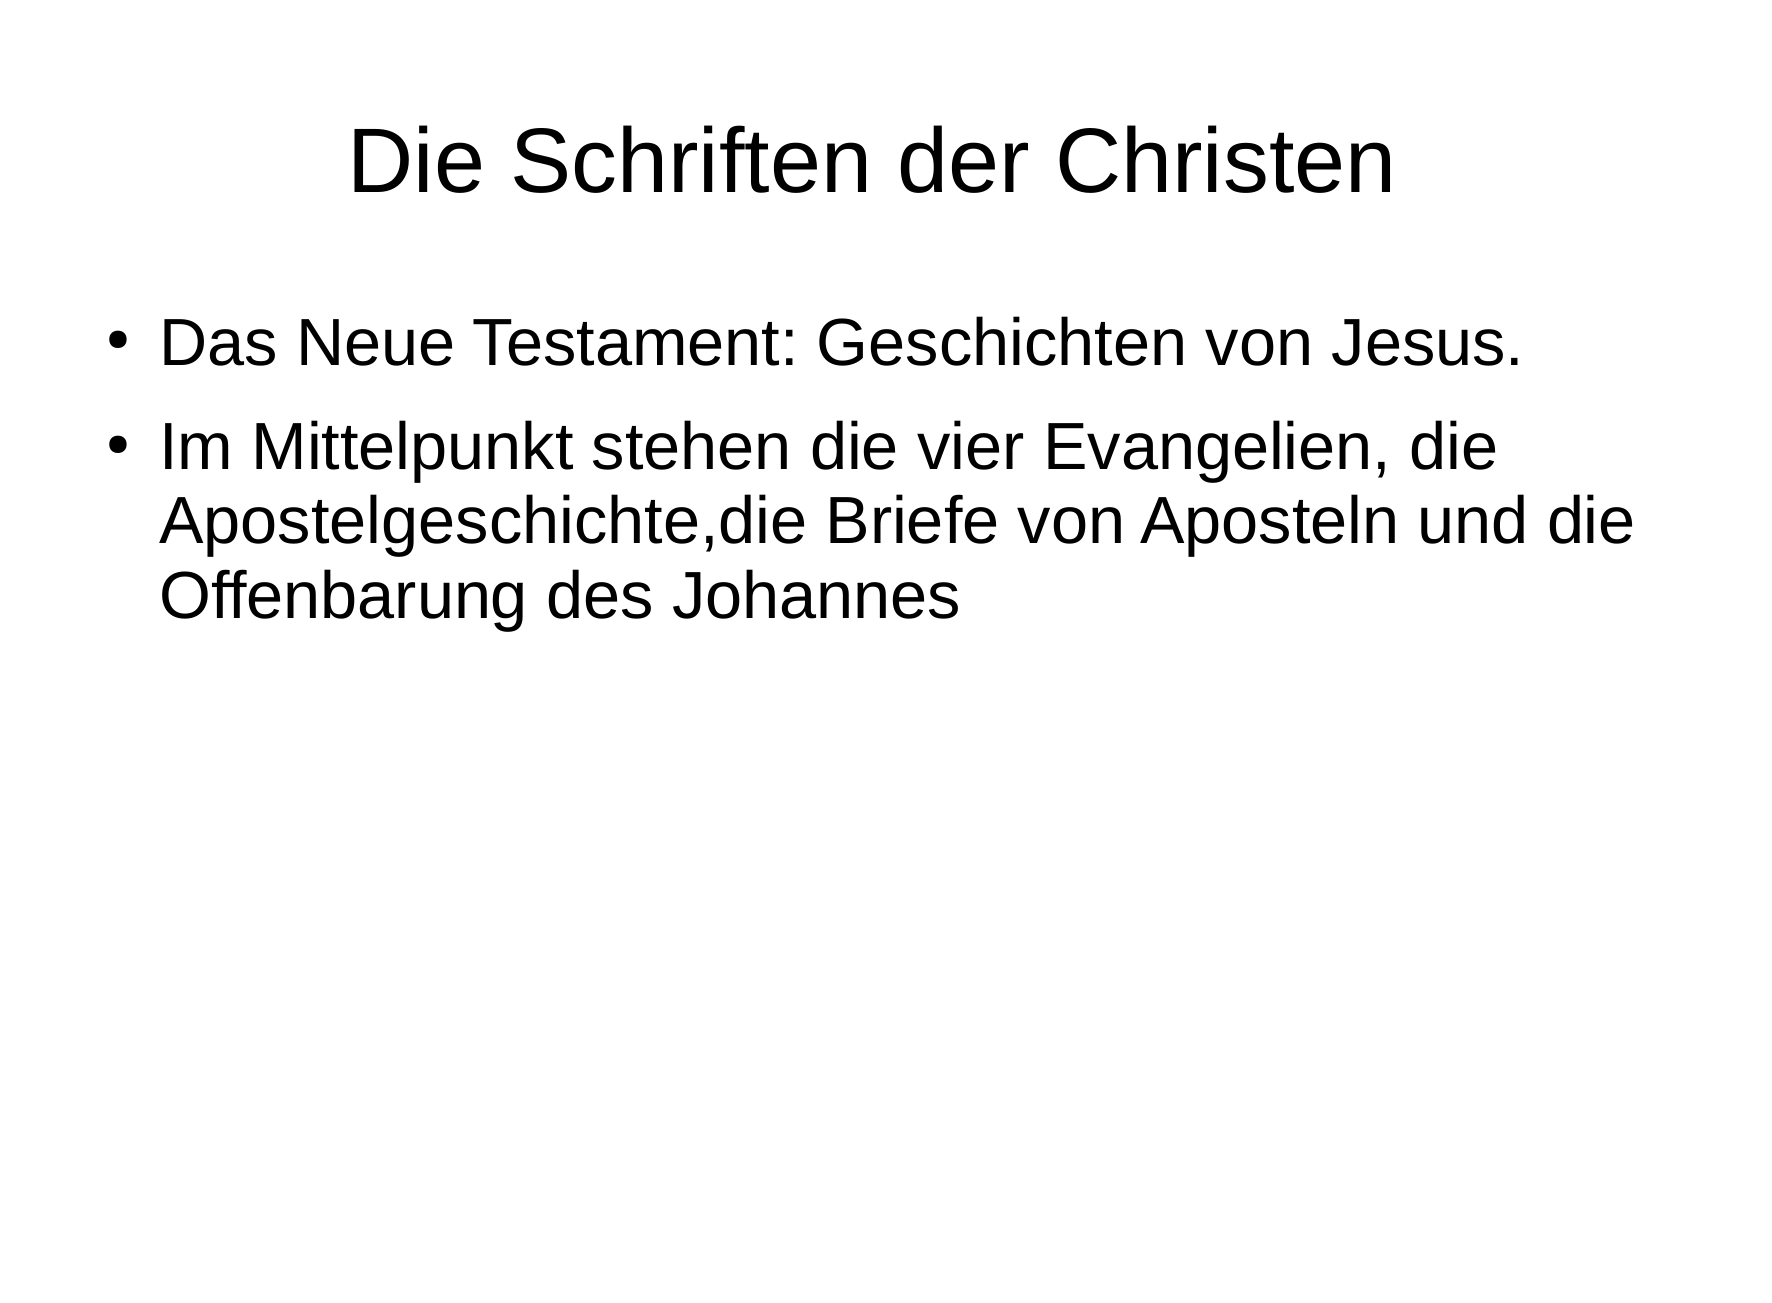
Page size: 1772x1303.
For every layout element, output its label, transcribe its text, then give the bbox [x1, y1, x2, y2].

list Das Neue Testament: Geschichten von Jesus. Im Mittelpunkt stehen die vier Evangelien, die Apostelgeschichte,die Briefe von Aposteln und die Offenbarung des Johannes [88, 304, 1683, 1150]
title Die Schriften der Christen [88, 59, 1683, 262]
